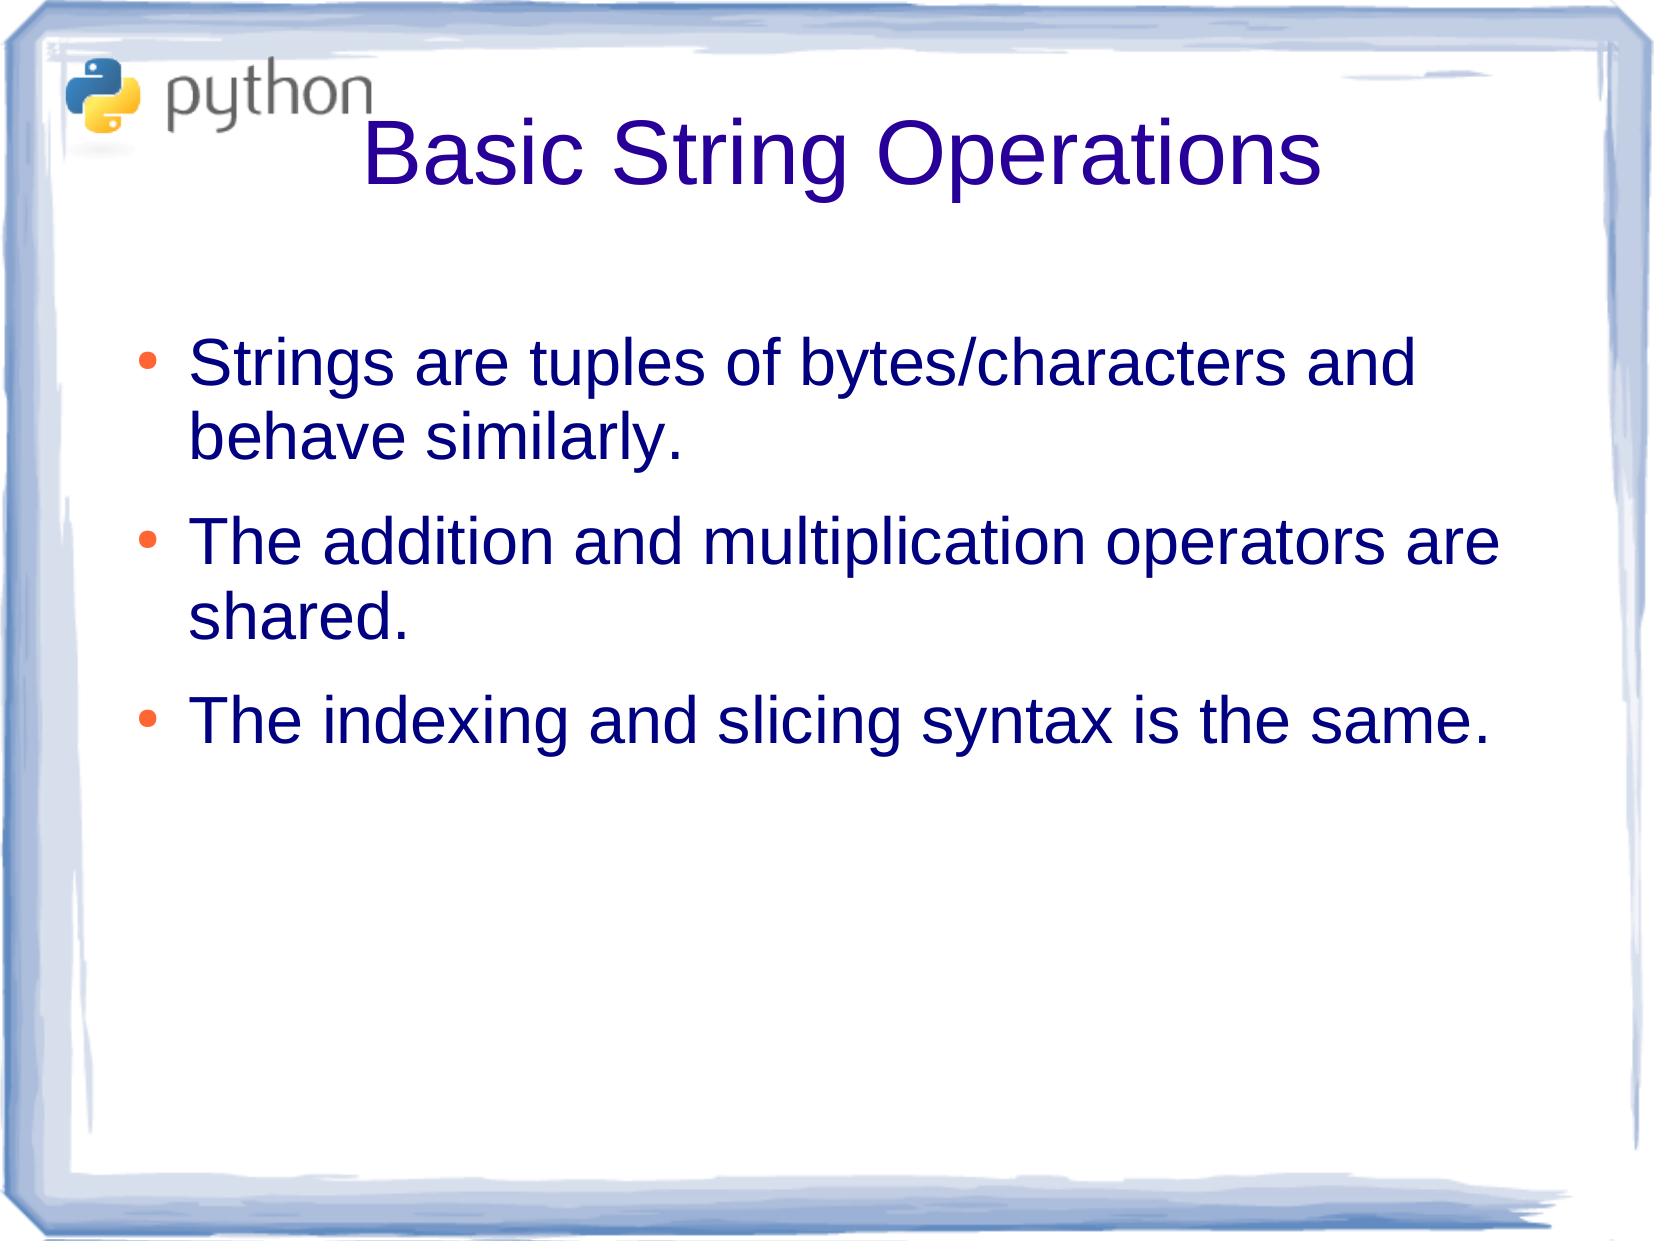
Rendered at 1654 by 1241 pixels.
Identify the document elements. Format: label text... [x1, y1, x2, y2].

picture [0, 0, 1654, 1241]
list Strings are tuples of bytes/characters and behave similarly. The addition and multiplication operators are shared. The indexing and slicing syntax is the same. [118, 324, 1571, 990]
title Basic String Operations [82, 49, 1571, 257]
